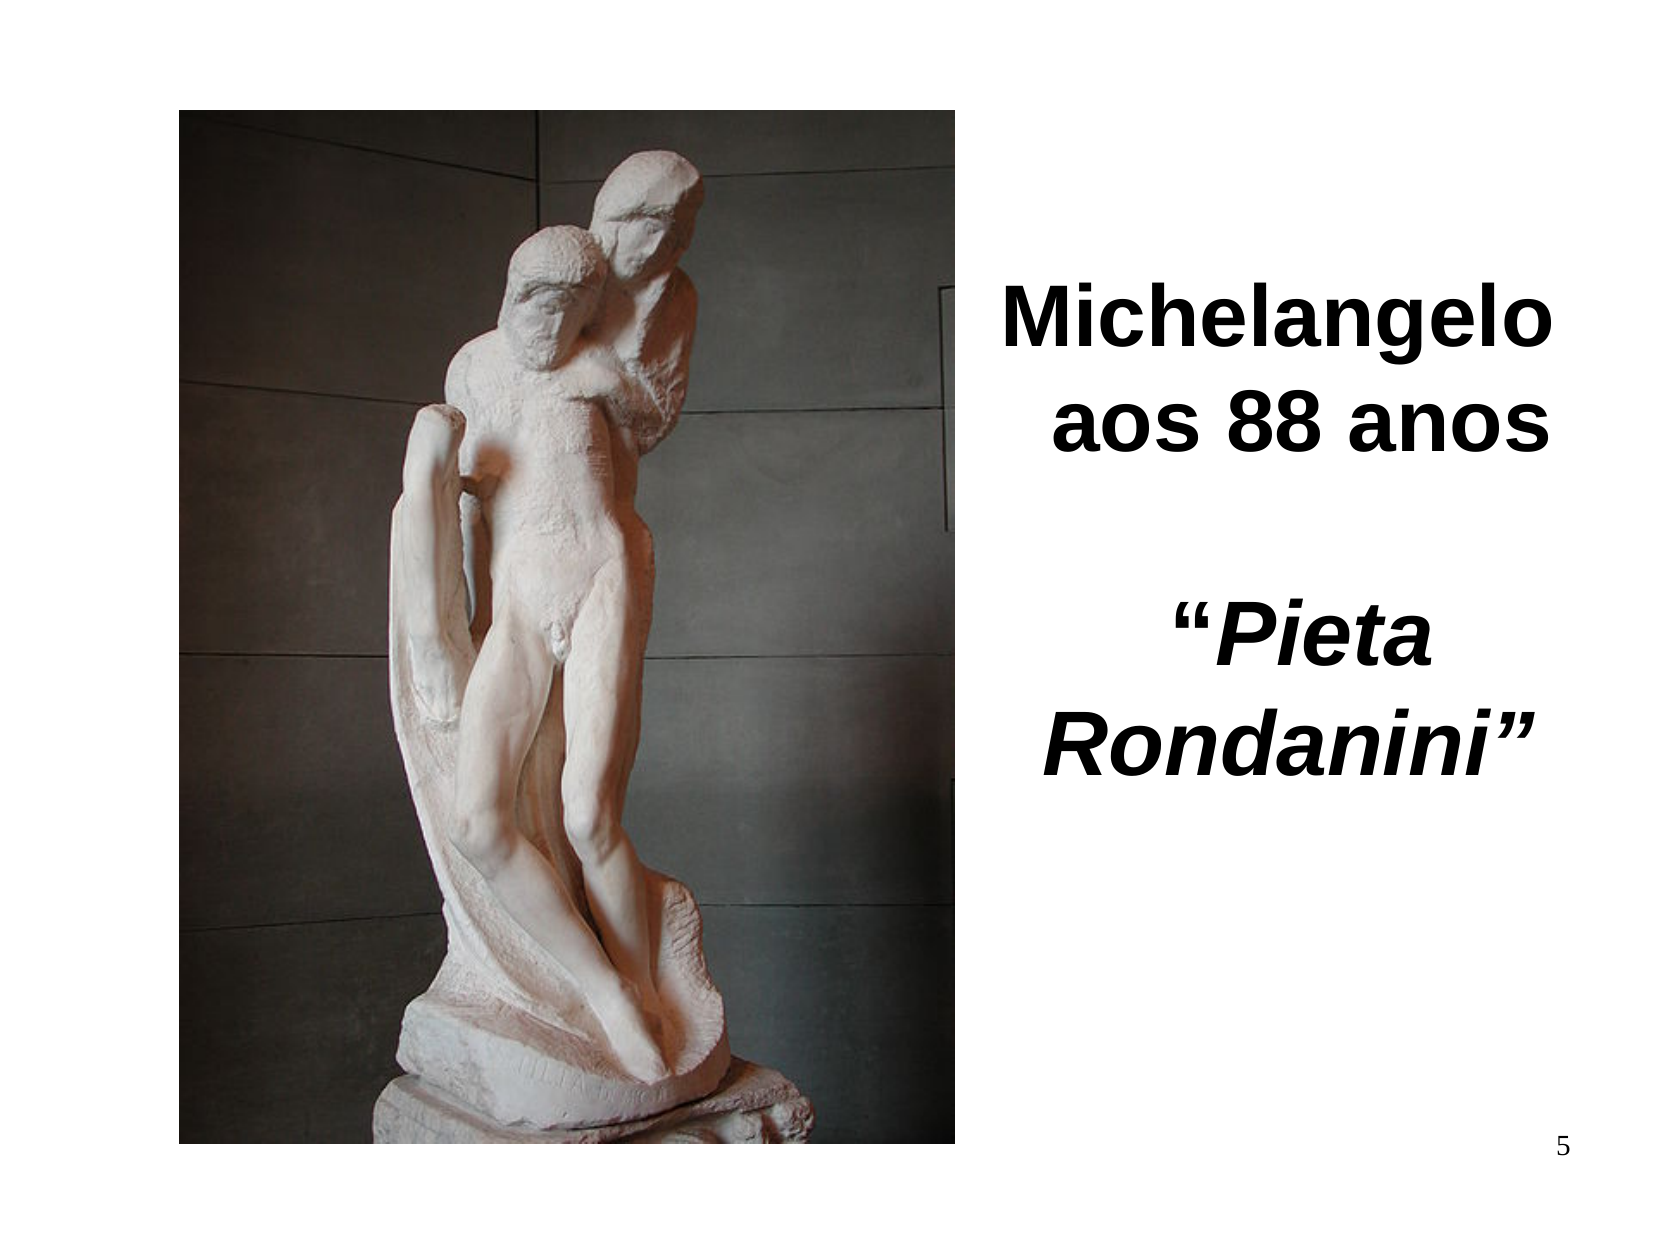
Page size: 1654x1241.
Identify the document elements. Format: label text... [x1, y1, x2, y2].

picture [179, 110, 950, 1144]
title Michelangelo aos 88 anos “Pieta Rondanini” [950, 110, 1654, 1163]
